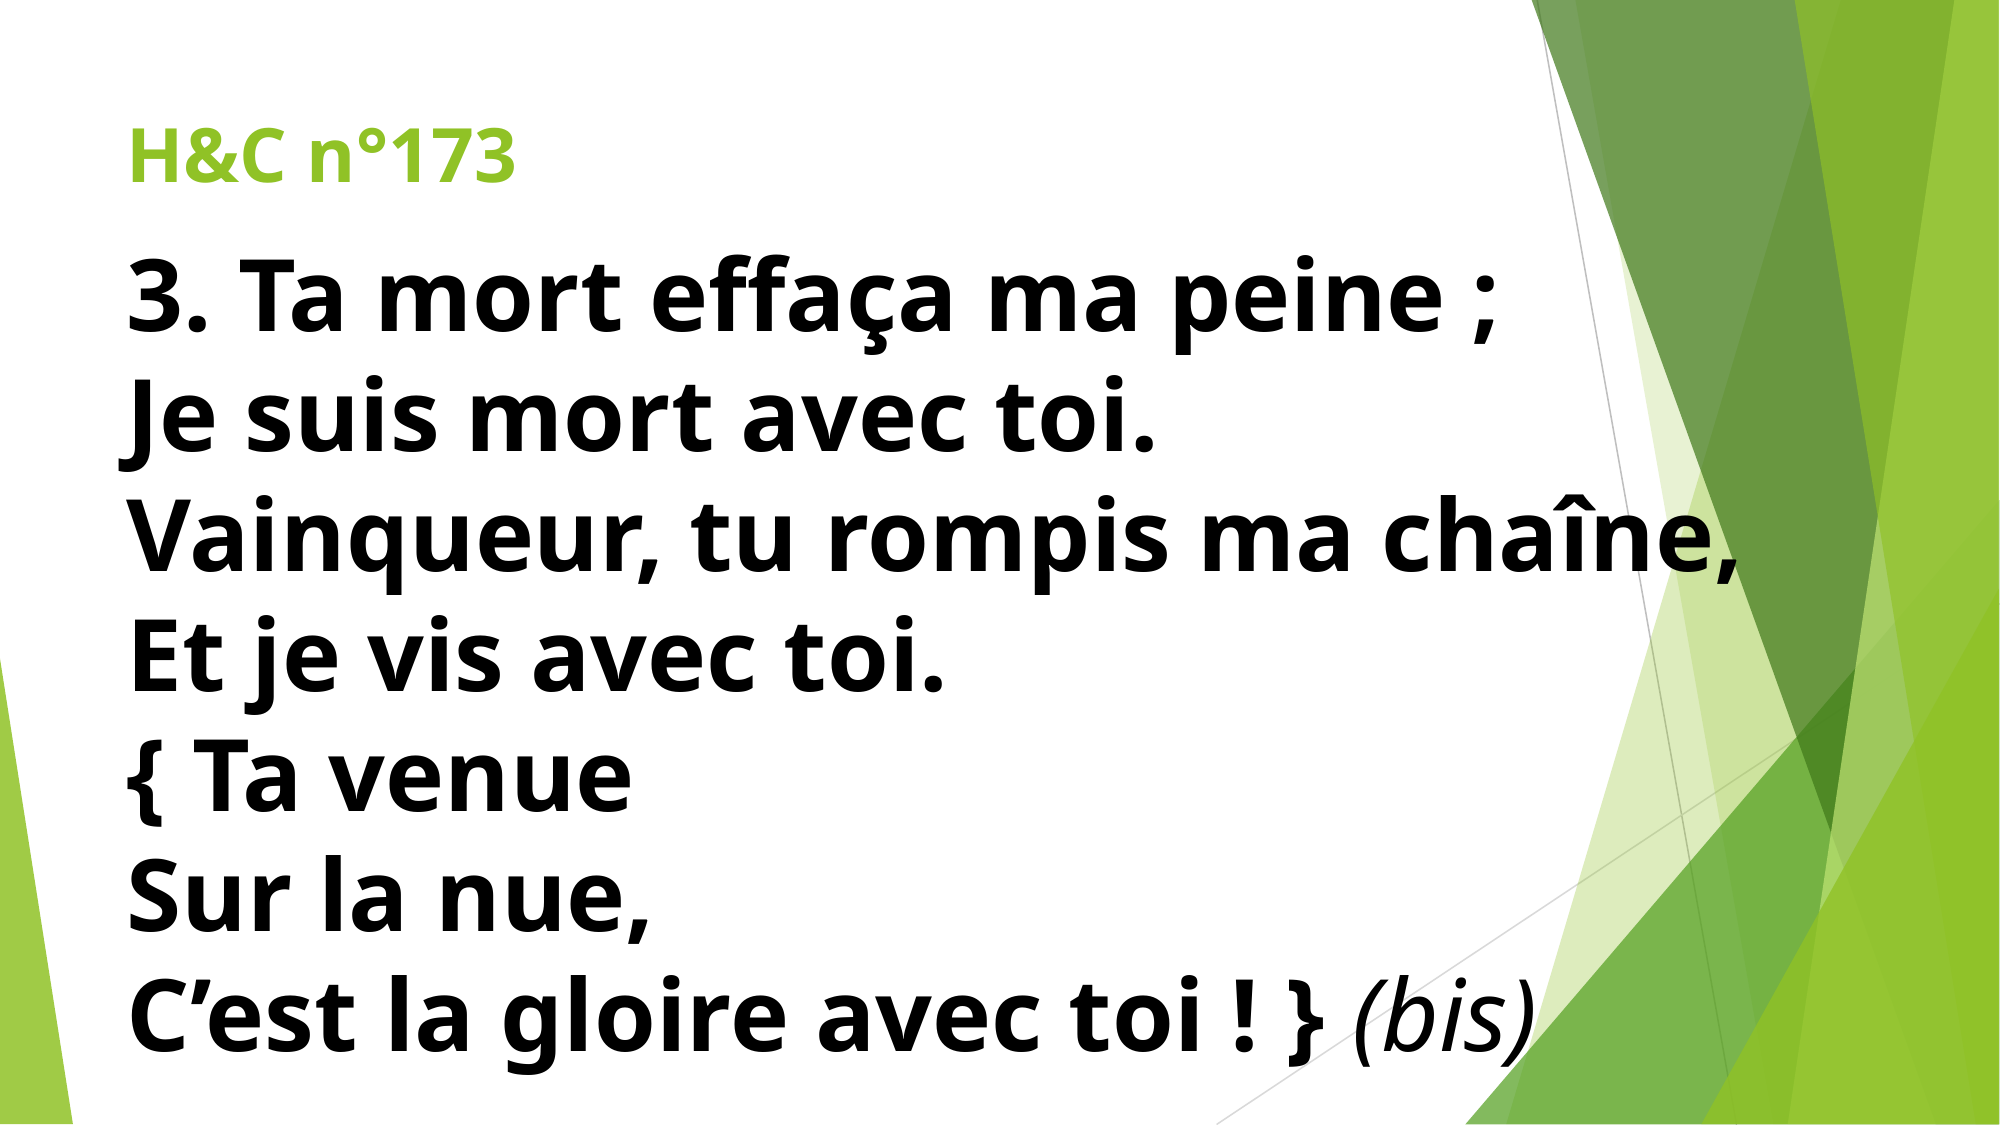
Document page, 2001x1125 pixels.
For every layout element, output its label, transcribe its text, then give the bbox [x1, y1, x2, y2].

text_box 3. Ta mort effaça ma peine ; Je suis mort avec toi. Vainqueur, tu rompis ma chaîne, Et je vis avec toi. { Ta venue Sur la nue, C’est la gloire avec toi ! } (bis) [111, 224, 1949, 1063]
text_box H&C n°173 [111, 99, 1522, 224]
